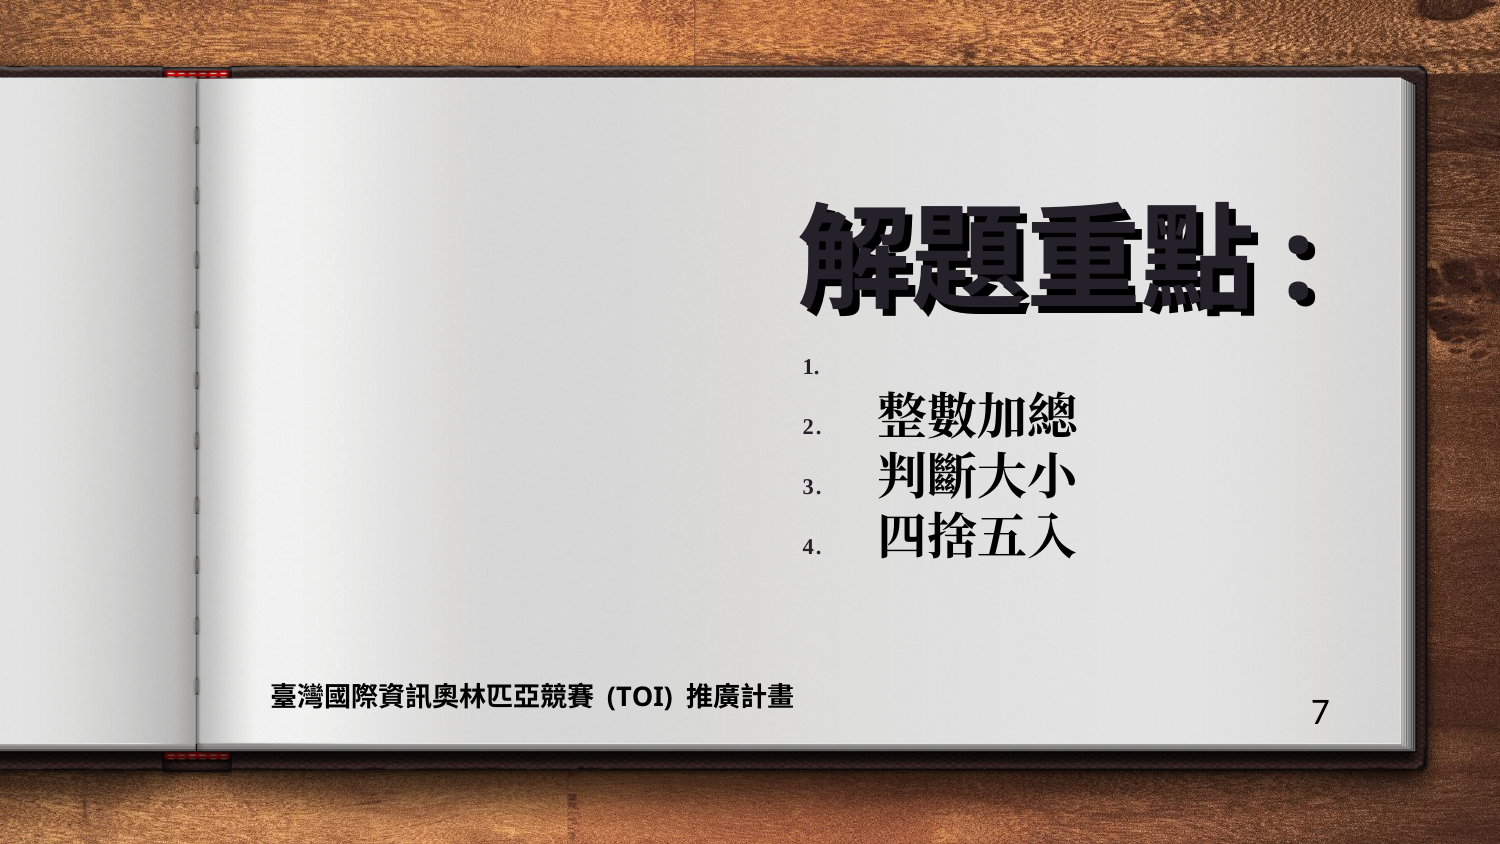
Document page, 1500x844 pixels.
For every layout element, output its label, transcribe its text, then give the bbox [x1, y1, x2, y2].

title 解題重點: [782, 146, 1313, 338]
text_box 7 [1295, 672, 1386, 737]
subtitle 整數加總 判斷大小 四捨五入 [787, 309, 1341, 584]
